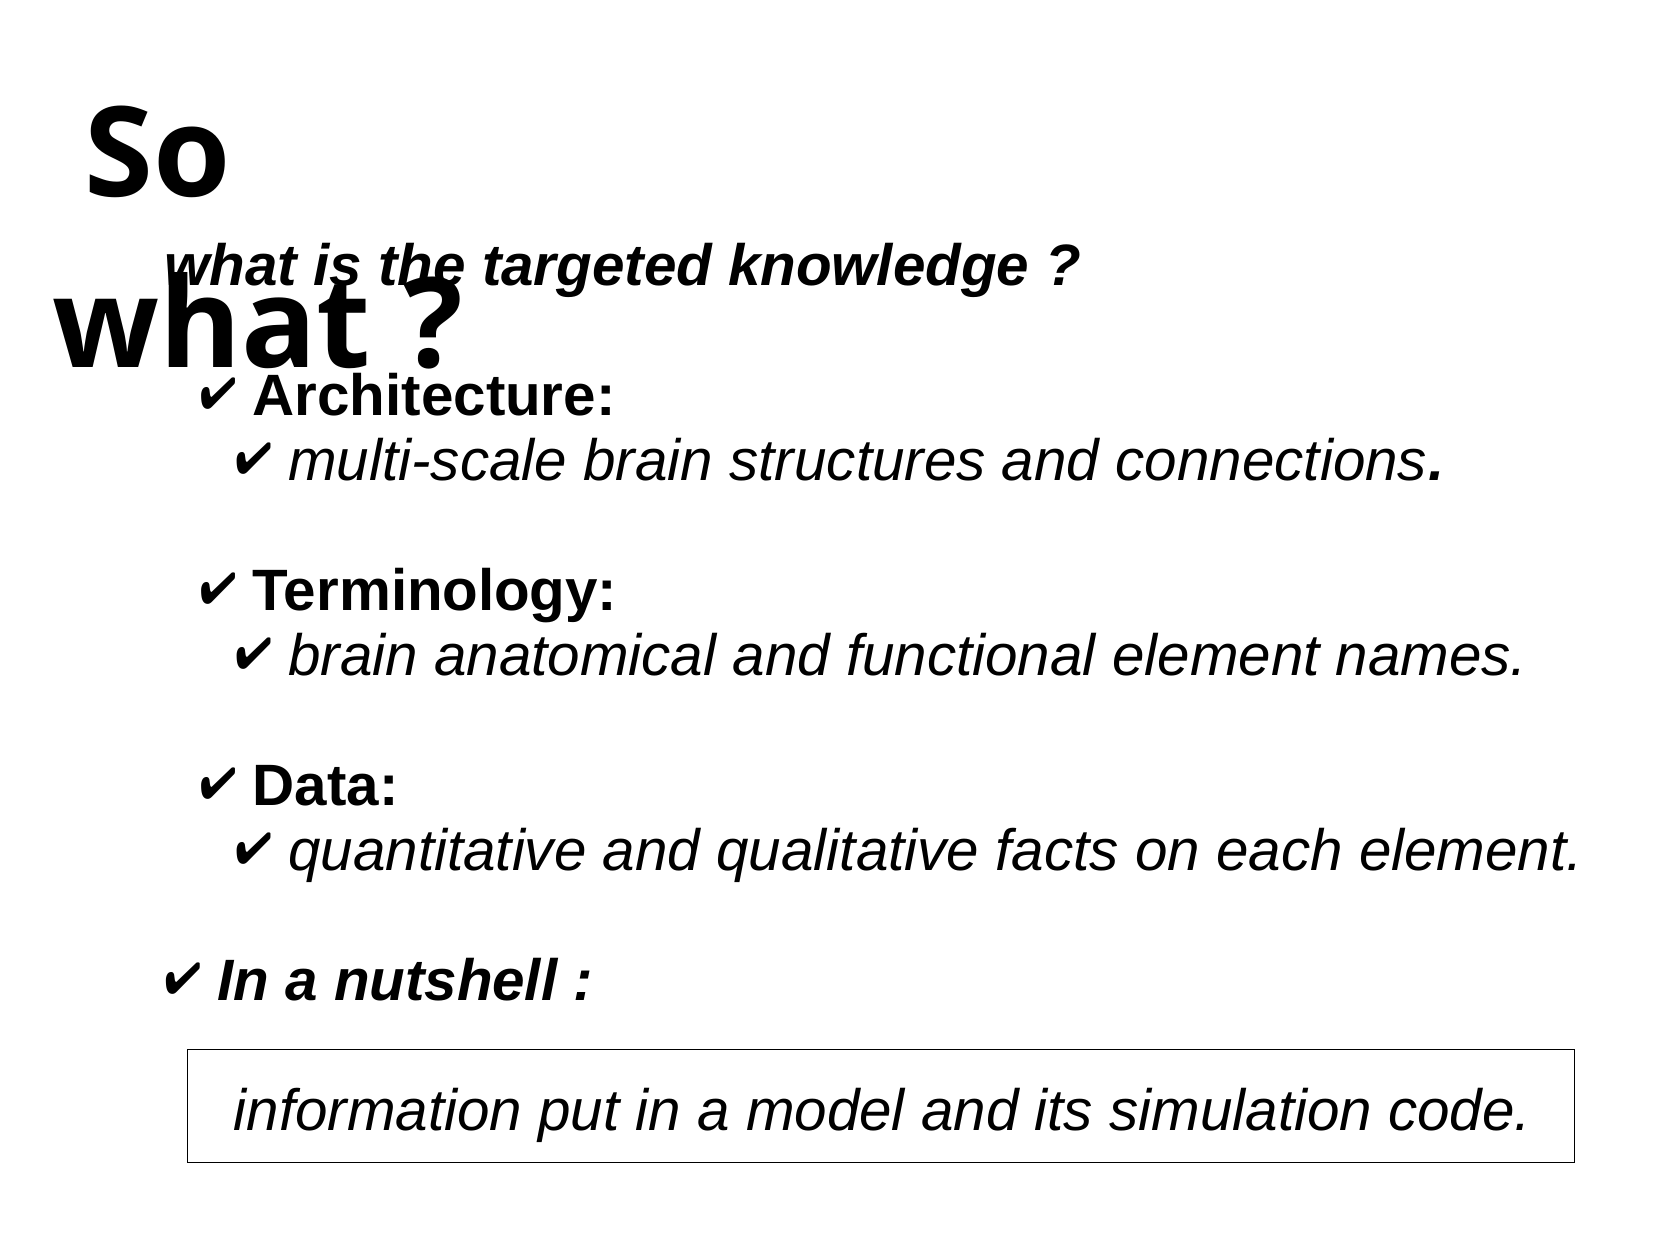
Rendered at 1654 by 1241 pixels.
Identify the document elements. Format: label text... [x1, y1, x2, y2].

text_box So what ? [37, 55, 638, 263]
text_box what is the targeted knowledge ? Architecture: multi-scale brain structures and connections. Terminology: brain anatomical and functional element names. Data: quantitative and qualitative facts on each element. In a nutshell : information put in a model and its simulation code. [150, 225, 1600, 1214]
